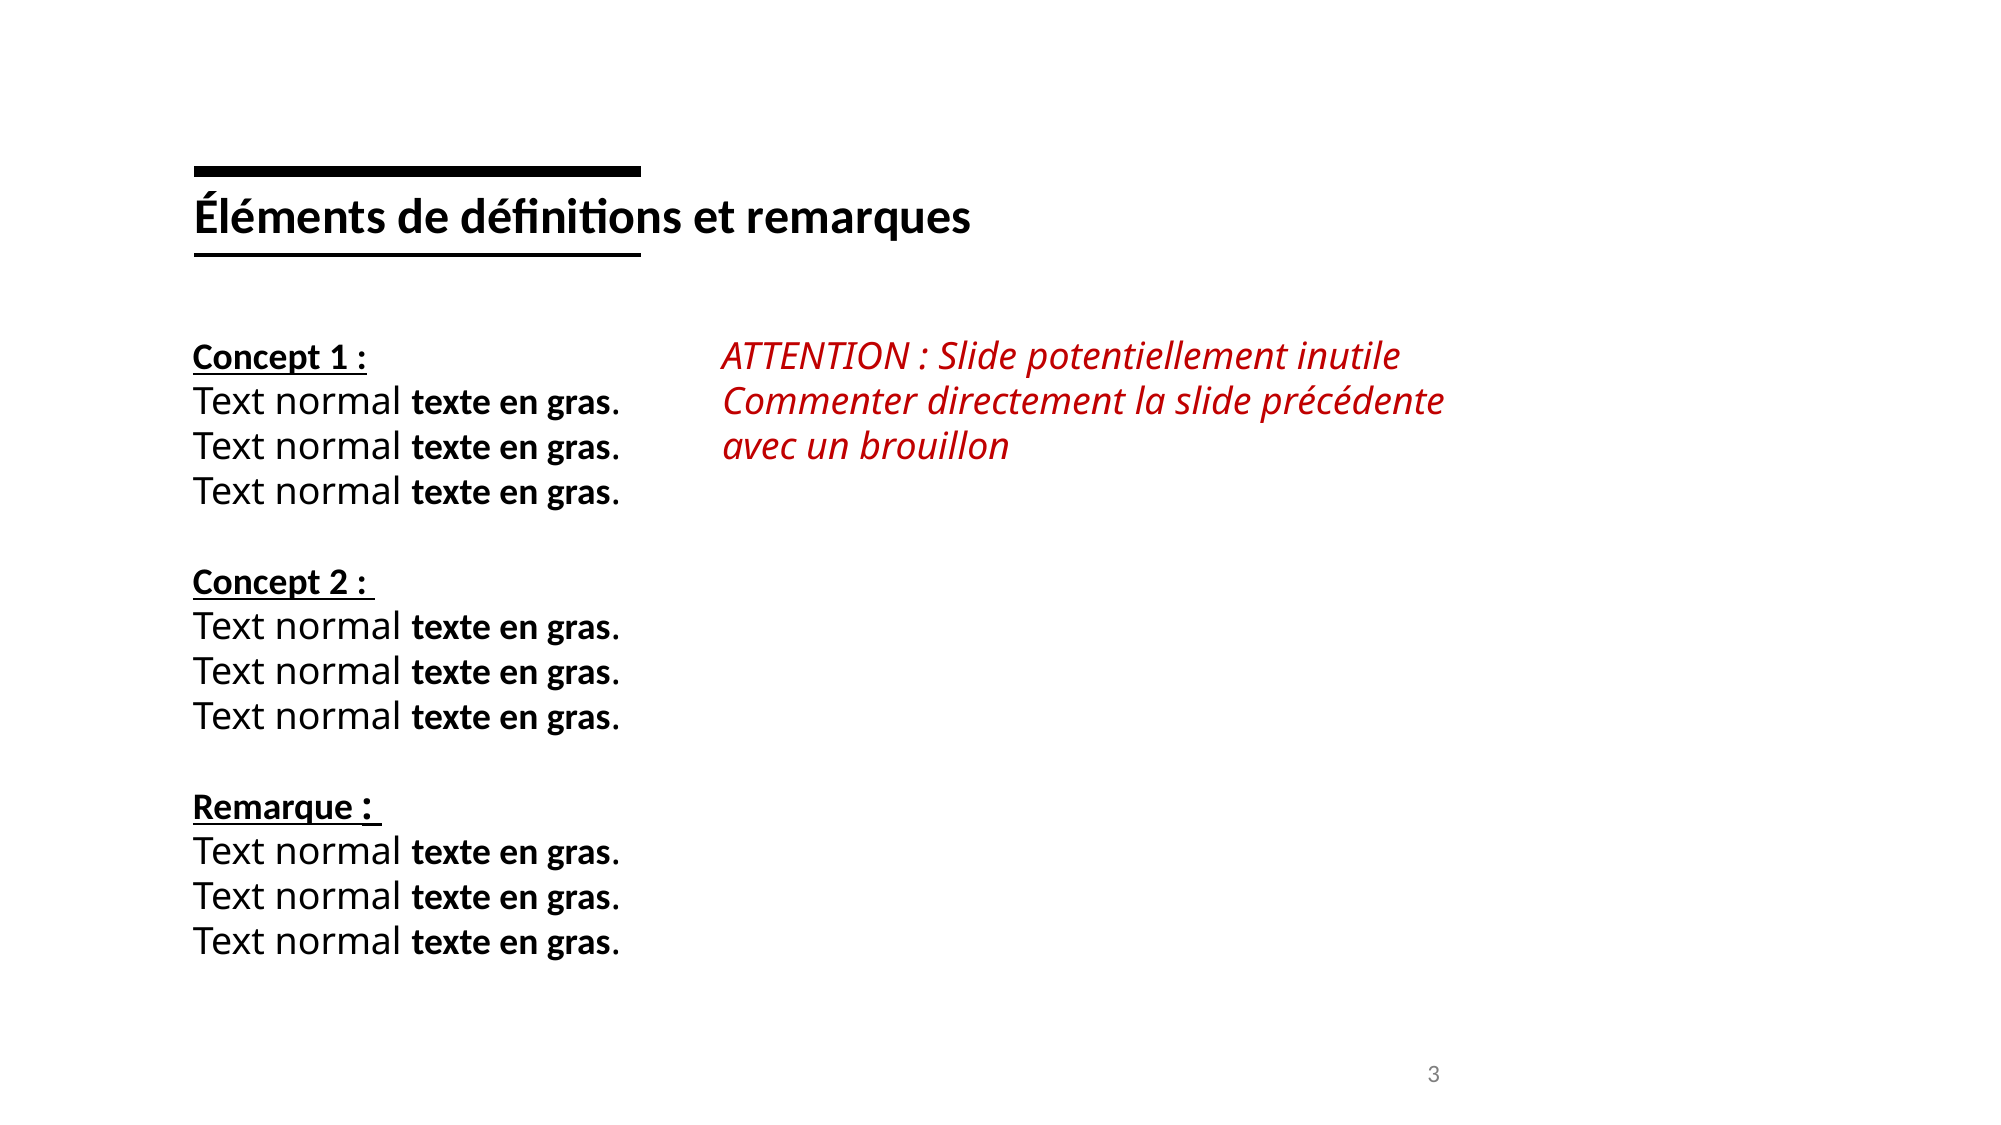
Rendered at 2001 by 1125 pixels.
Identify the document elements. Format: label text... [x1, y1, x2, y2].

text_box [1412, 1042, 1863, 1103]
text_box Éléments de définitions et remarques [194, 183, 978, 245]
text_box Concept 1 : Text normal texte en gras. Text normal texte en gras. Text normal texte en gras. Concept 2 : Text normal texte en gras. Text normal texte en gras. Text normal texte en gras. Remarque : Text normal texte en gras. Text normal texte en gras. Text normal texte en gras. [192, 324, 1493, 1022]
text_box ATTENTION : Slide potentiellement inutile Commenter directement la slide précédente avec un brouillon [722, 324, 1473, 477]
